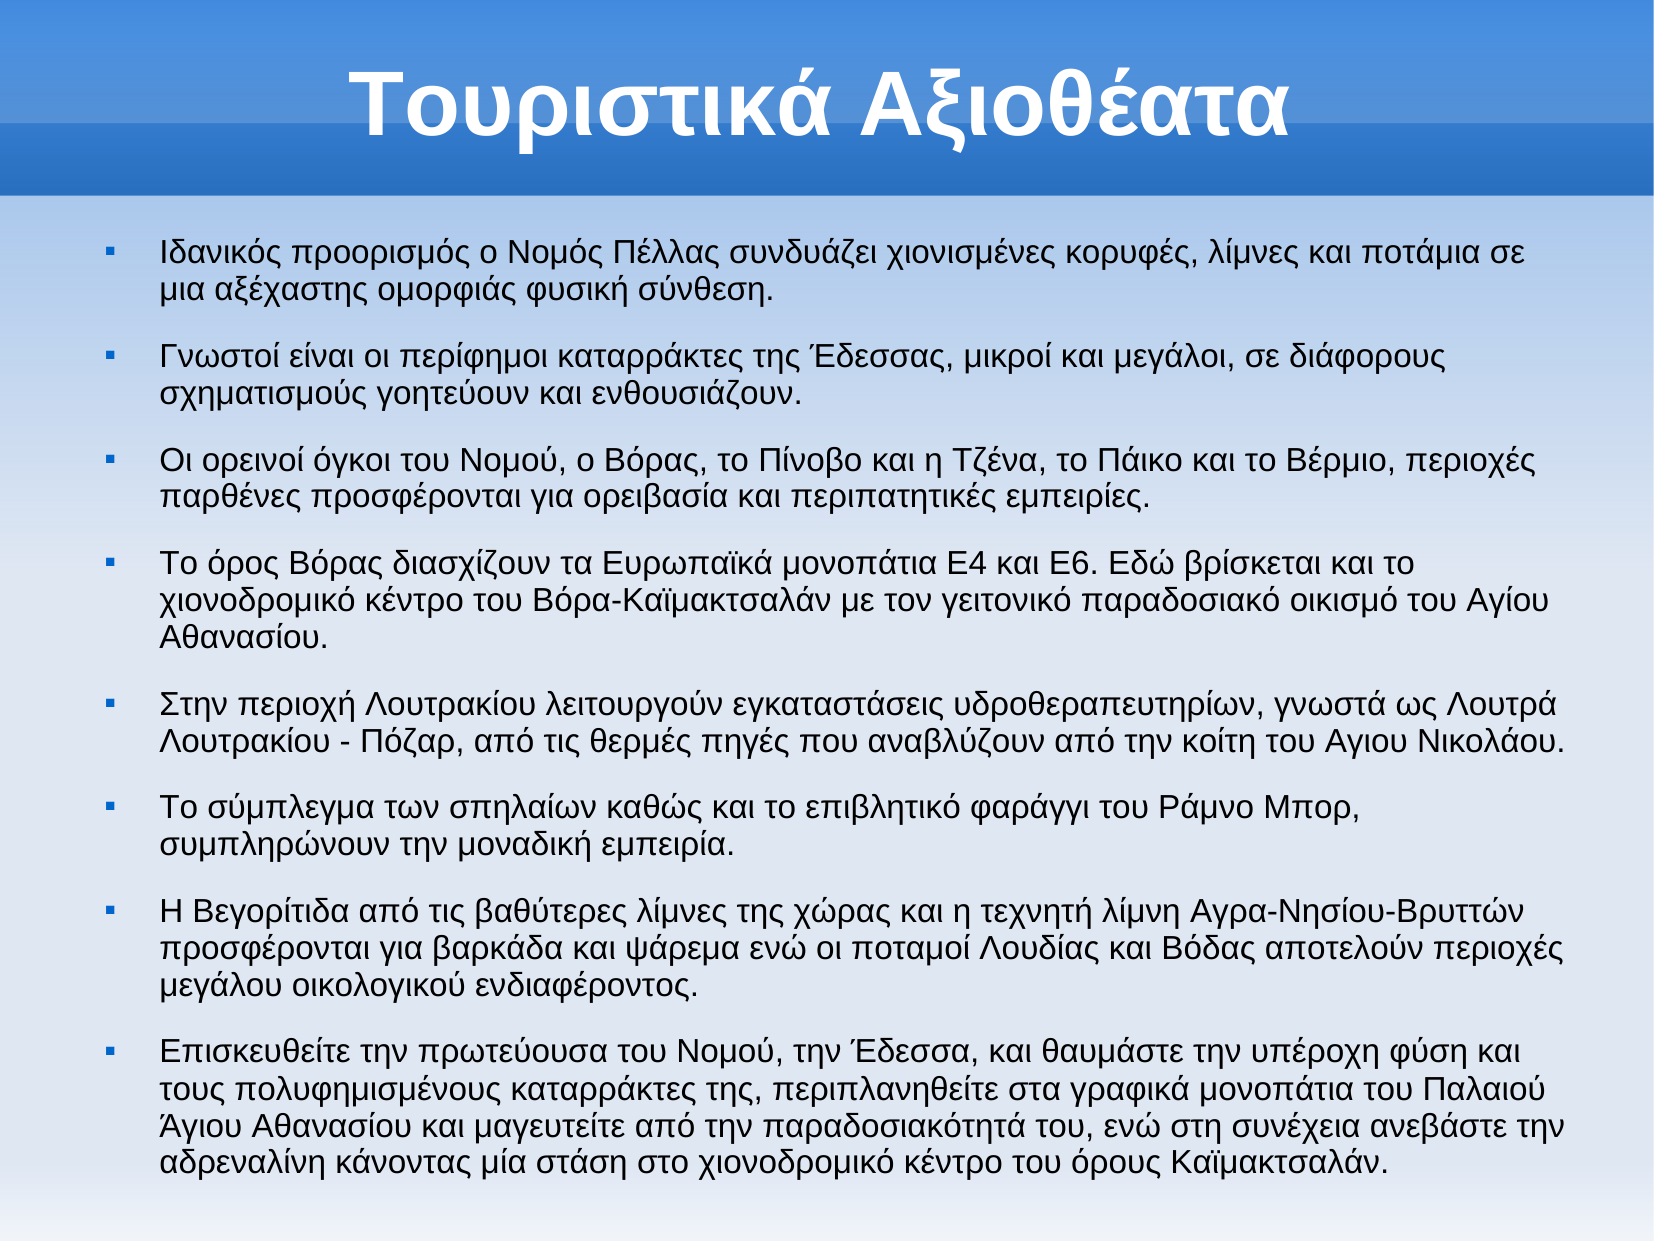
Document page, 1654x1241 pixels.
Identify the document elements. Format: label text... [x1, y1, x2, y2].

picture [0, 0, 1654, 1241]
title Τουριστικά Αξιοθέατα [76, 0, 1565, 208]
list Ιδανικός προορισμός ο Νομός Πέλλας συνδυάζει χιονισμένες κορυφές, λίμνες και ποτάμια σε μια αξέχαστης ομορφιάς φυσική σύνθεση. Γνωστοί είναι οι περίφημοι καταρράκτες της Έδεσσας, μικροί και μεγάλοι, σε διάφορους σχηματισμούς γοητεύουν και ενθουσιάζουν. Οι ορεινοί όγκοι του Νομού, ο Βόρας, το Πίνοβο και η Τζένα, το Πάικο και το Βέρμιο, περιοχές παρθένες προσφέρονται για ορειβασία και περιπατητικές εμπειρίες. Το όρος Βόρας διασχίζουν τα Ευρωπαϊκά μονοπάτια Ε4 και Ε6. Εδώ βρίσκεται και το χιονοδρομικό κέντρο του Βόρα-Καϊμακτσαλάν με τον γειτονικό παραδοσιακό οικισμό του Αγίου Αθανασίου. Στην περιοχή Λουτρακίου λειτουργούν εγκαταστάσεις υδροθεραπευτηρίων, γνωστά ως Λουτρά Λουτρακίου - Πόζαρ, από τις θερμές πηγές που αναβλύζουν από την κοίτη του Αγιου Νικολάου. Το σύμπλεγμα των σπηλαίων καθώς και το επιβλητικό φαράγγι του Ράμνο Μπορ, συμπληρώνουν την μοναδική εμπειρία. Η Βεγορίτιδα από τις βαθύτερες λίμνες της χώρας και η τεχνητή λίμνη Αγρα-Νησίου-Βρυττών προσφέρονται για βαρκάδα και ψάρεμα ενώ οι ποταμοί Λουδίας και Βόδας αποτελούν περιοχές μεγάλου οικολογικού ενδιαφέροντος. Επισκευθείτε την πρωτεύουσα του Νομού, την Έδεσσα, και θαυμάστε την υπέροχη φύση και τους πολυφημισμένους καταρράκτες της, περιπλανηθείτε στα γραφικά μονοπάτια του Παλαιού Άγιου Αθανασίου και μαγευτείτε από την παραδοσιακότητά του, ενώ στη συνέχεια ανεβάστε την αδρεναλίνη κάνοντας μία στάση στο χιονοδρομικό κέντρο του όρους Καϊμακτσαλάν. [88, 233, 1577, 1182]
